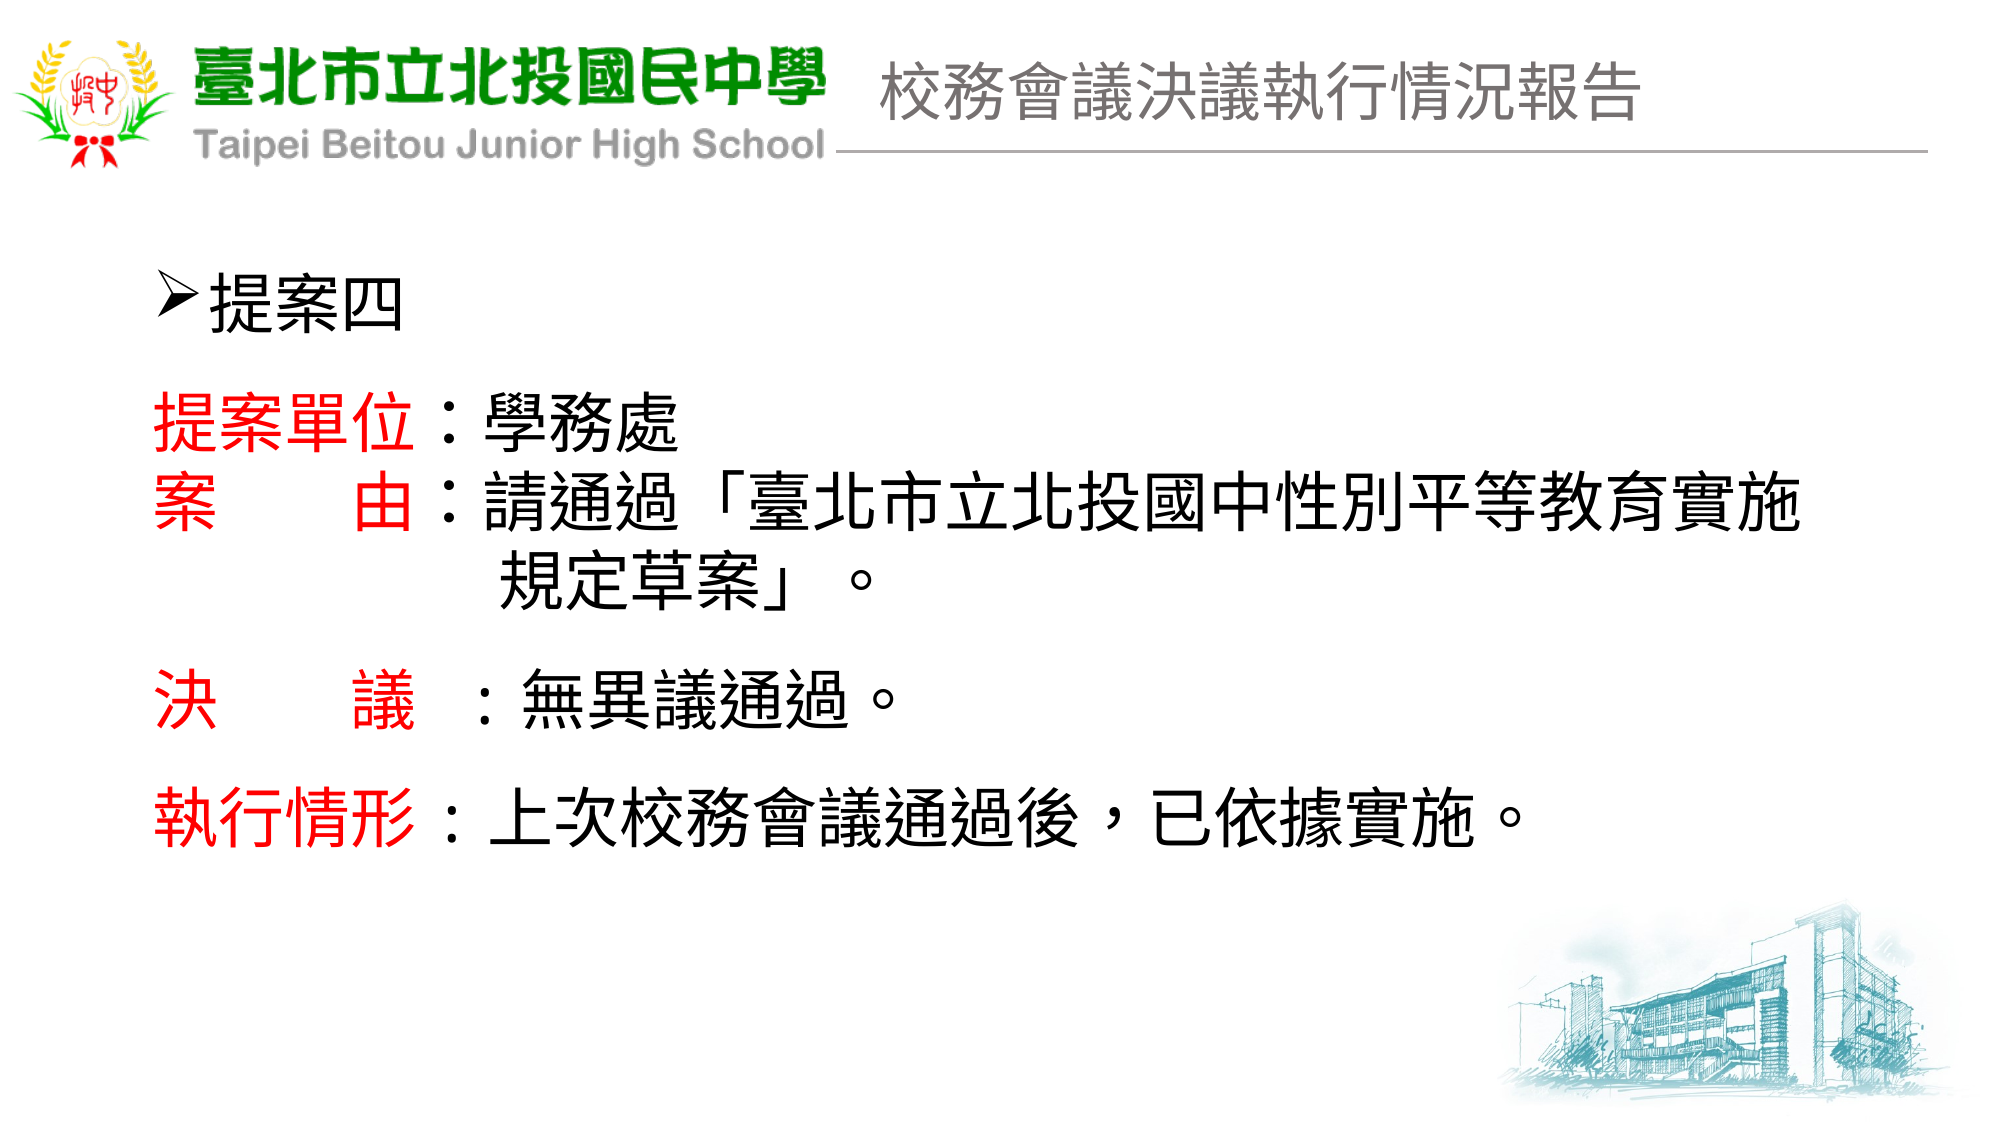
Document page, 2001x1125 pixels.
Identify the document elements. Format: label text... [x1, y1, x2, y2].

title 校務會議決議執行情況報告 [864, 52, 1929, 137]
list 提案四 提案單位：學務處 案 由：請通過「臺北市立北投國中性別平等教育實施 規定草案」。 決 議 :無異議通過。 執行情形:上次校務會議通過後，已依據實施。 [137, 254, 1863, 862]
